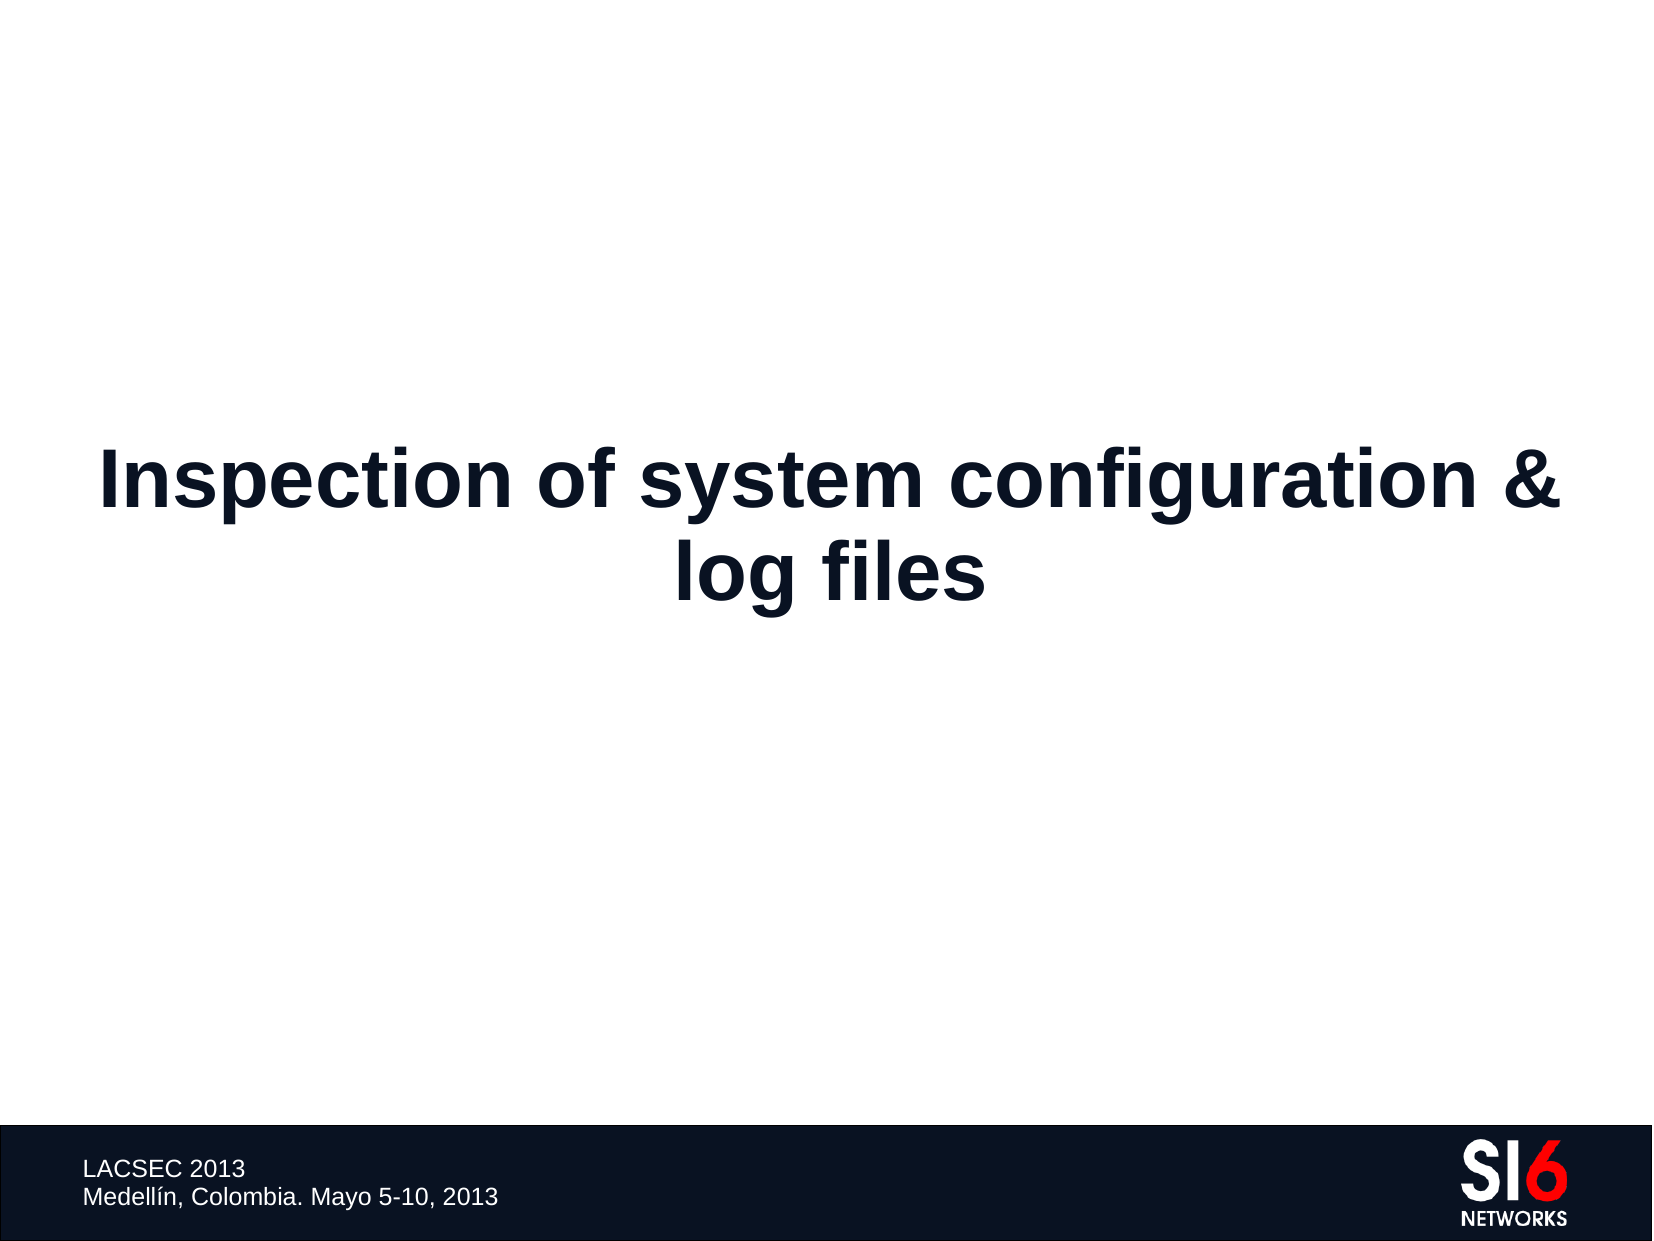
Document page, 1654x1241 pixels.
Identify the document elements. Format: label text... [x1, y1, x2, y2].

title Inspection of system configuration & log files [86, 431, 1576, 712]
picture [1461, 1139, 1567, 1226]
